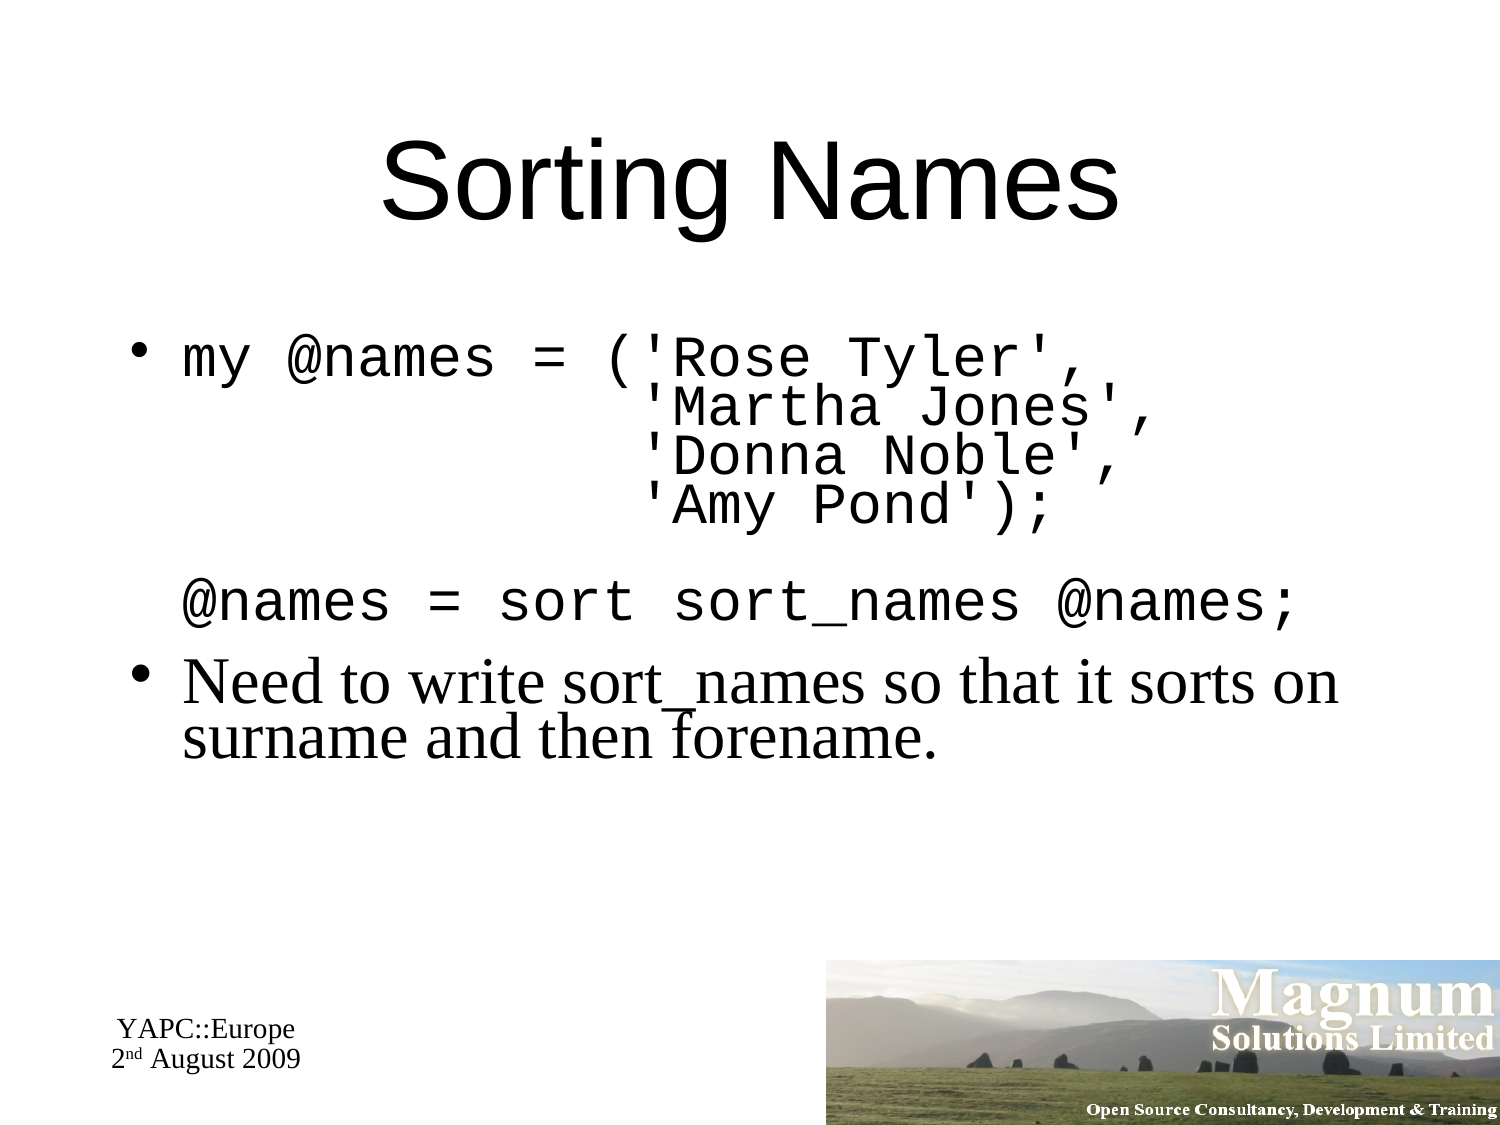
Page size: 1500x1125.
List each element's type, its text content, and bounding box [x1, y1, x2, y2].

list my @names = ('Rose Tyler', 'Martha Jones', 'Donna Noble', 'Amy Pond'); @names = sort sort_names @names; Need to write sort_names so that it sorts on surname and then forename. [112, 337, 1388, 787]
picture [826, 960, 1500, 1125]
title Sorting Names [112, 62, 1388, 250]
